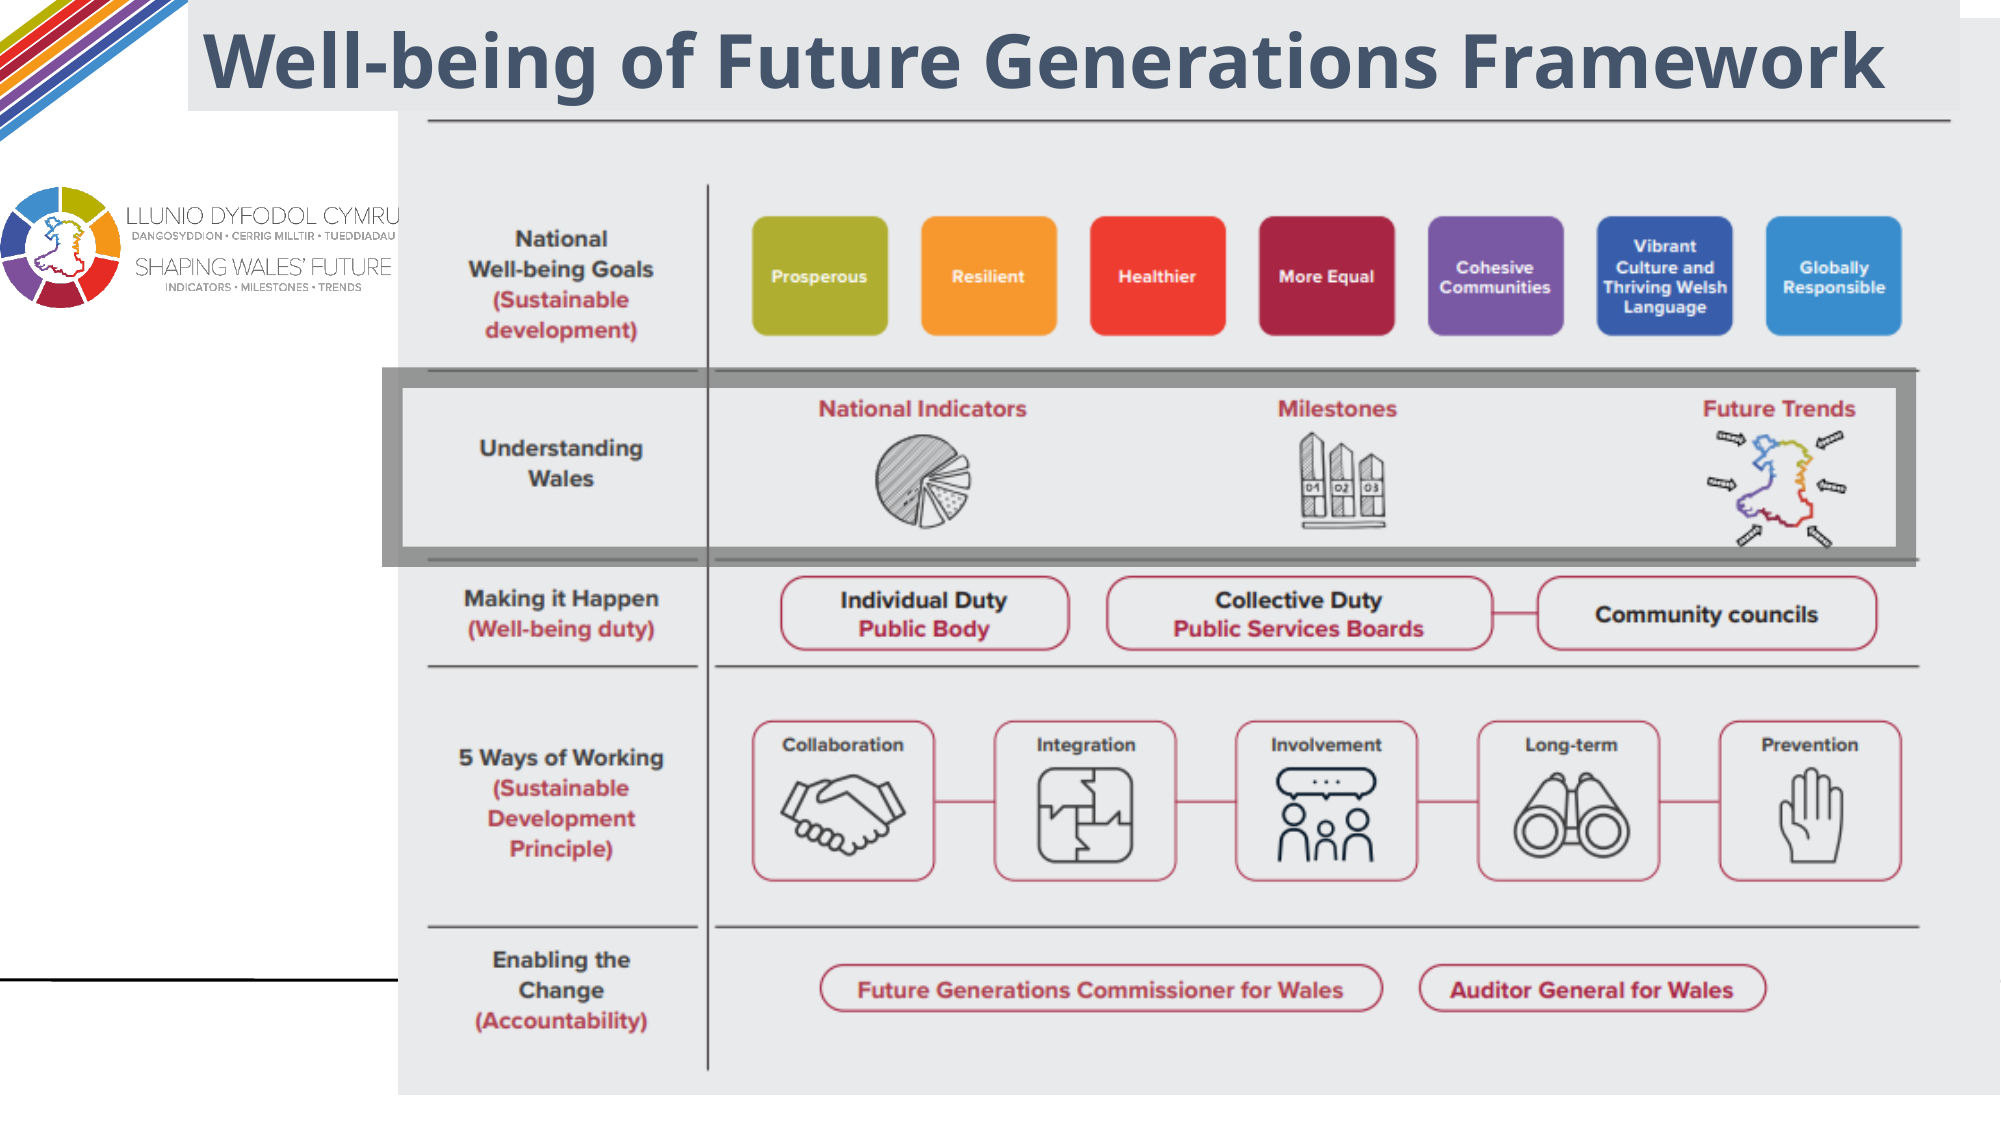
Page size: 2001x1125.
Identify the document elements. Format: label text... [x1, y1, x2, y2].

picture [0, 18, 2000, 1095]
picture [403, 388, 1895, 546]
text_box Well-being of Future Generations Framework [188, 0, 1960, 111]
